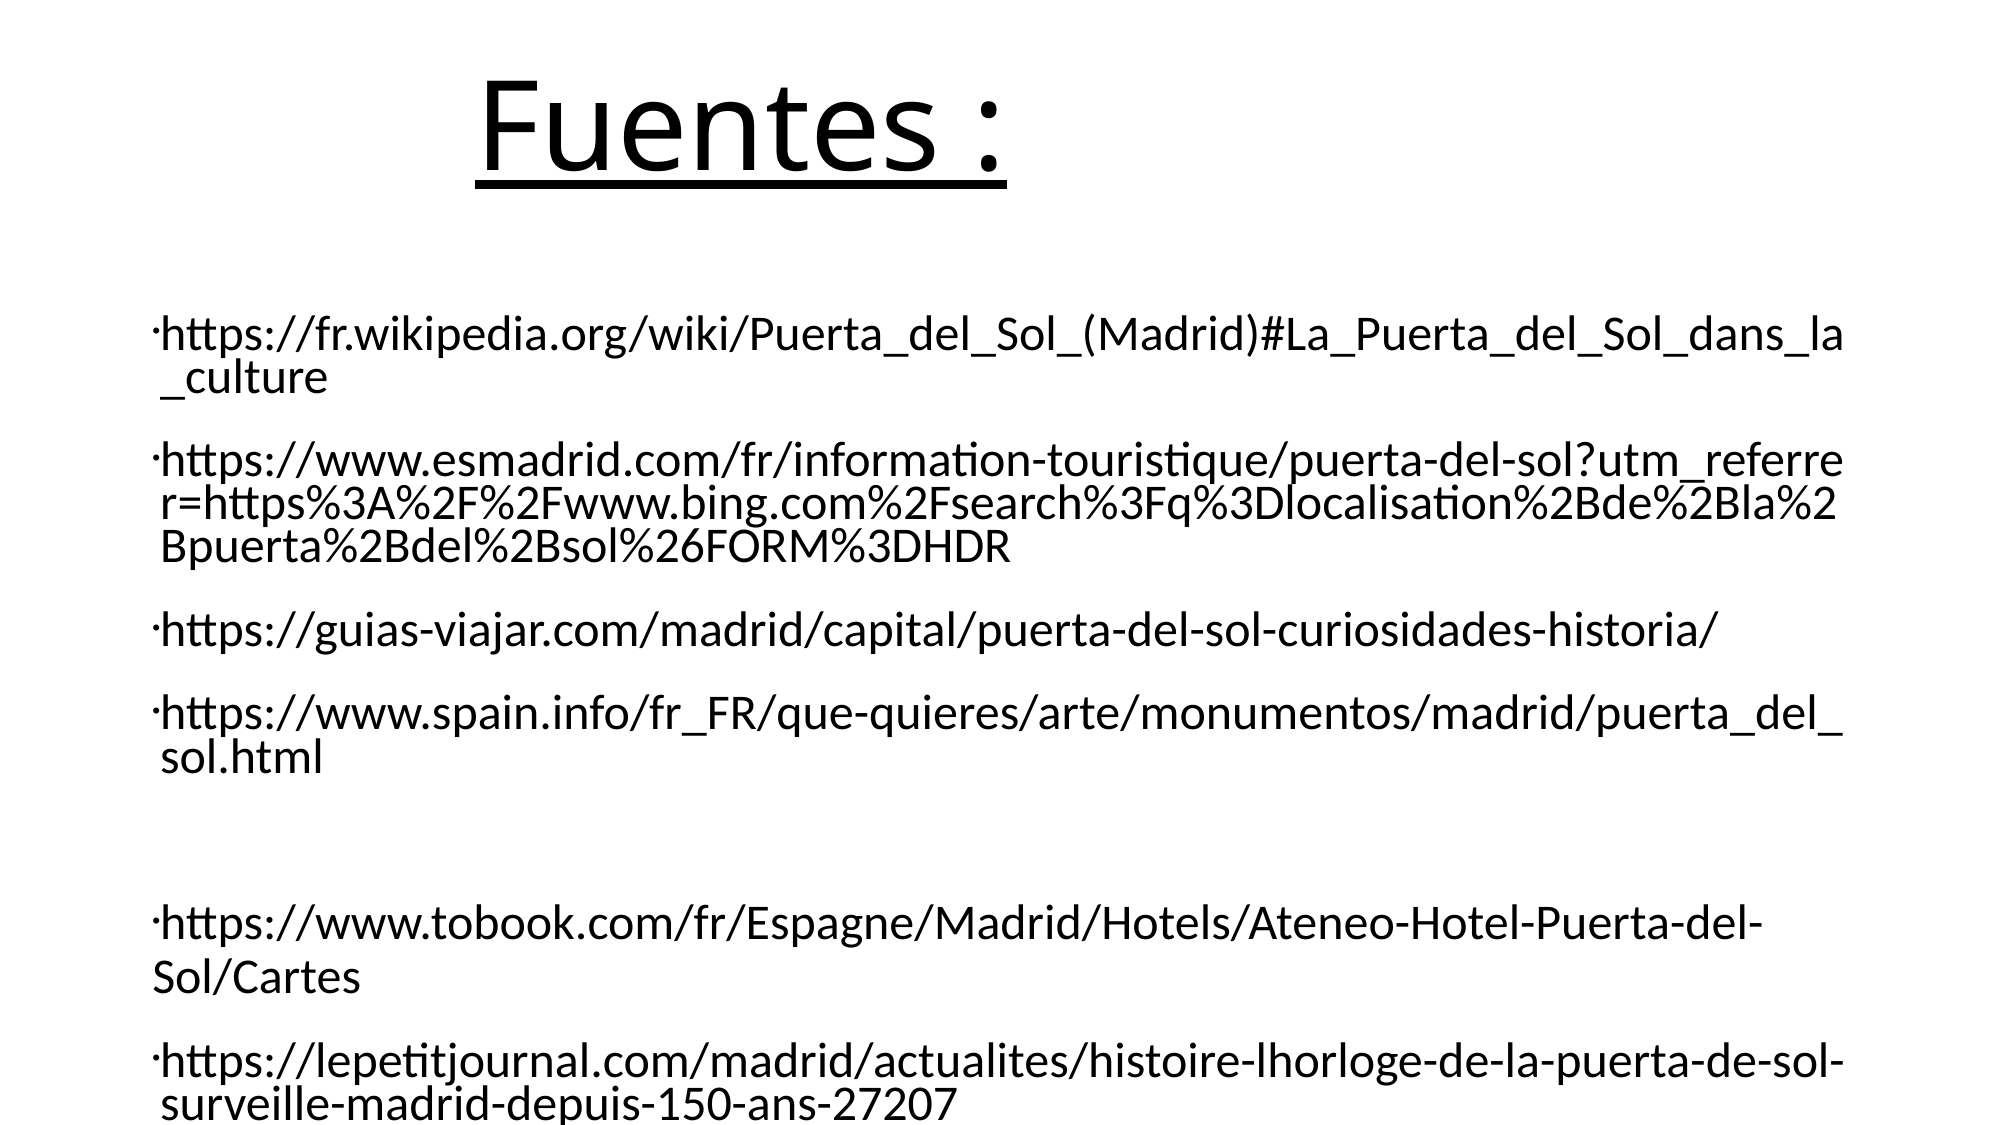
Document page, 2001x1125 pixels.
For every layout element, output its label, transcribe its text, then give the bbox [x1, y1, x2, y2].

list https://fr.wikipedia.org/wiki/Puerta_del_Sol_(Madrid)#La_Puerta_del_Sol_dans_la_culture https://www.esmadrid.com/fr/information-touristique/puerta-del-sol?utm_referrer=https%3A%2F%2Fwww.bing.com%2Fsearch%3Fq%3Dlocalisation%2Bde%2Bla%2Bpuerta%2Bdel%2Bsol%26FORM%3DHDR https://guias-viajar.com/madrid/capital/puerta-del-sol-curiosidades-historia/ https://www.spain.info/fr_FR/que-quieres/arte/monumentos/madrid/puerta_del_sol.html https://www.tobook.com/fr/Espagne/Madrid/Hotels/Ateneo-Hotel-Puerta-del-Sol/Cartes https://lepetitjournal.com/madrid/actualites/histoire-lhorloge-de-la-puerta-de-sol-surveille-madrid-depuis-150-ans-27207 [137, 299, 1863, 1014]
title Fuentes : [460, 54, 2000, 273]
